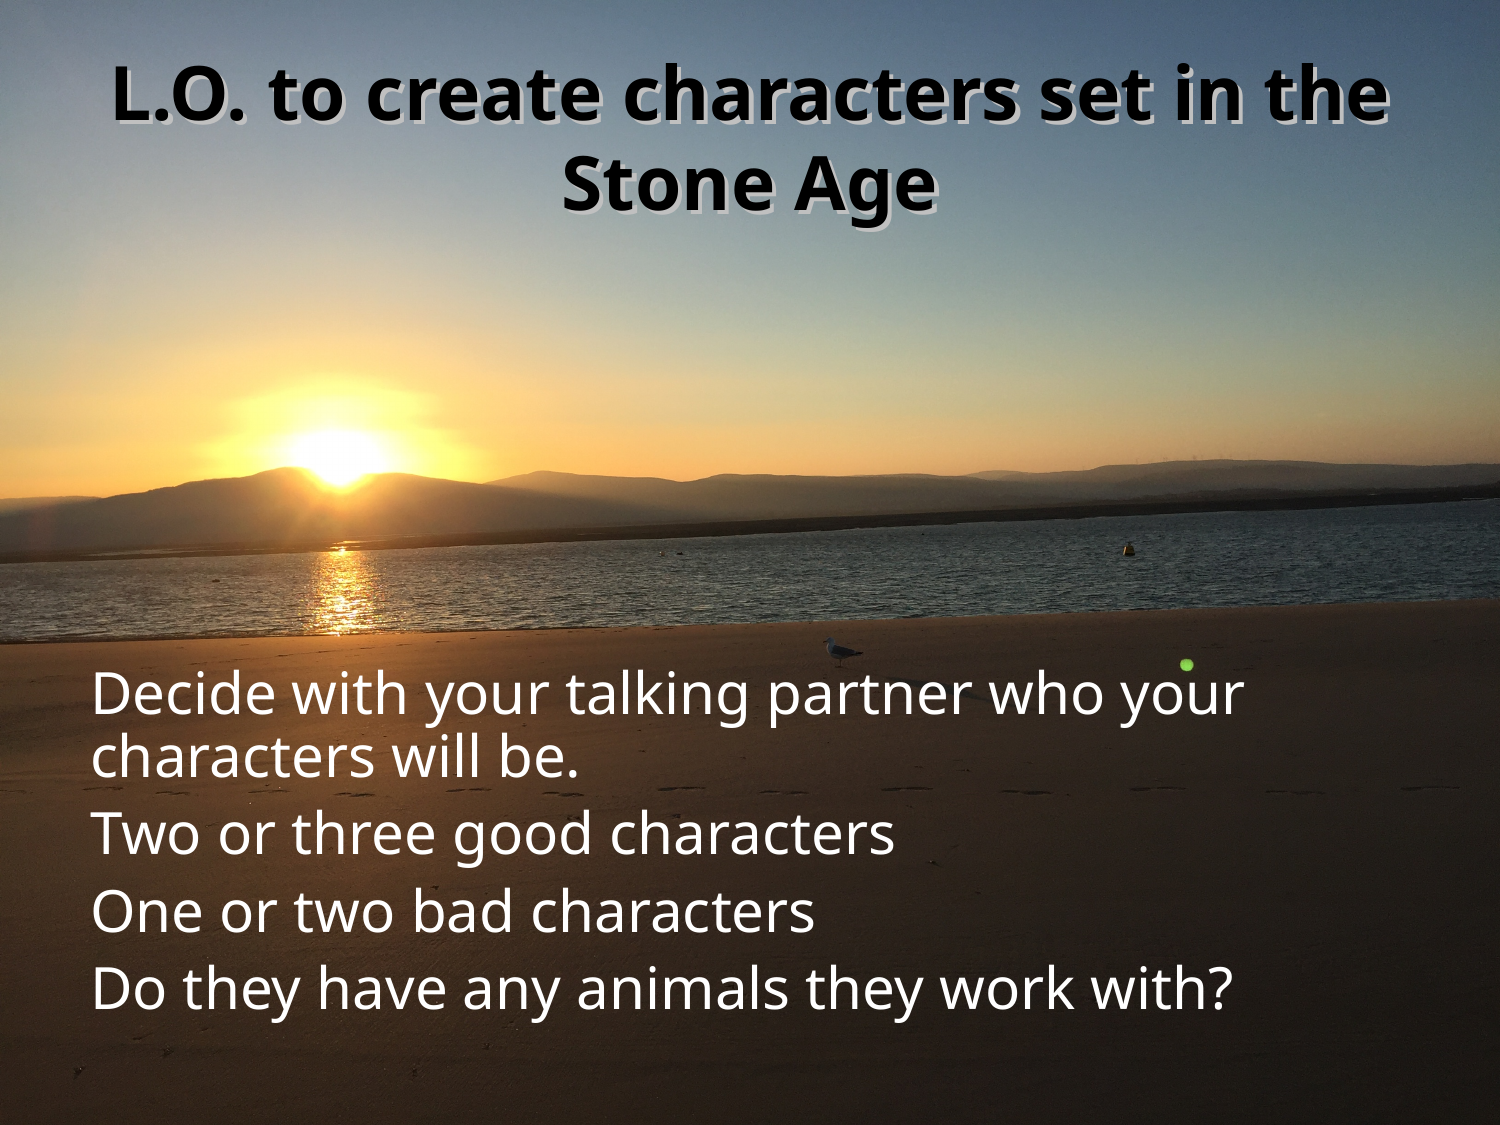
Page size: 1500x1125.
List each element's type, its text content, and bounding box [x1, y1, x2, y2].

title L.O. to create characters set in the Stone Age [75, 37, 1426, 225]
list Decide with your talking partner who your characters will be. Two or three good characters One or two bad characters Do they have any animals they work with? [75, 262, 1426, 1036]
